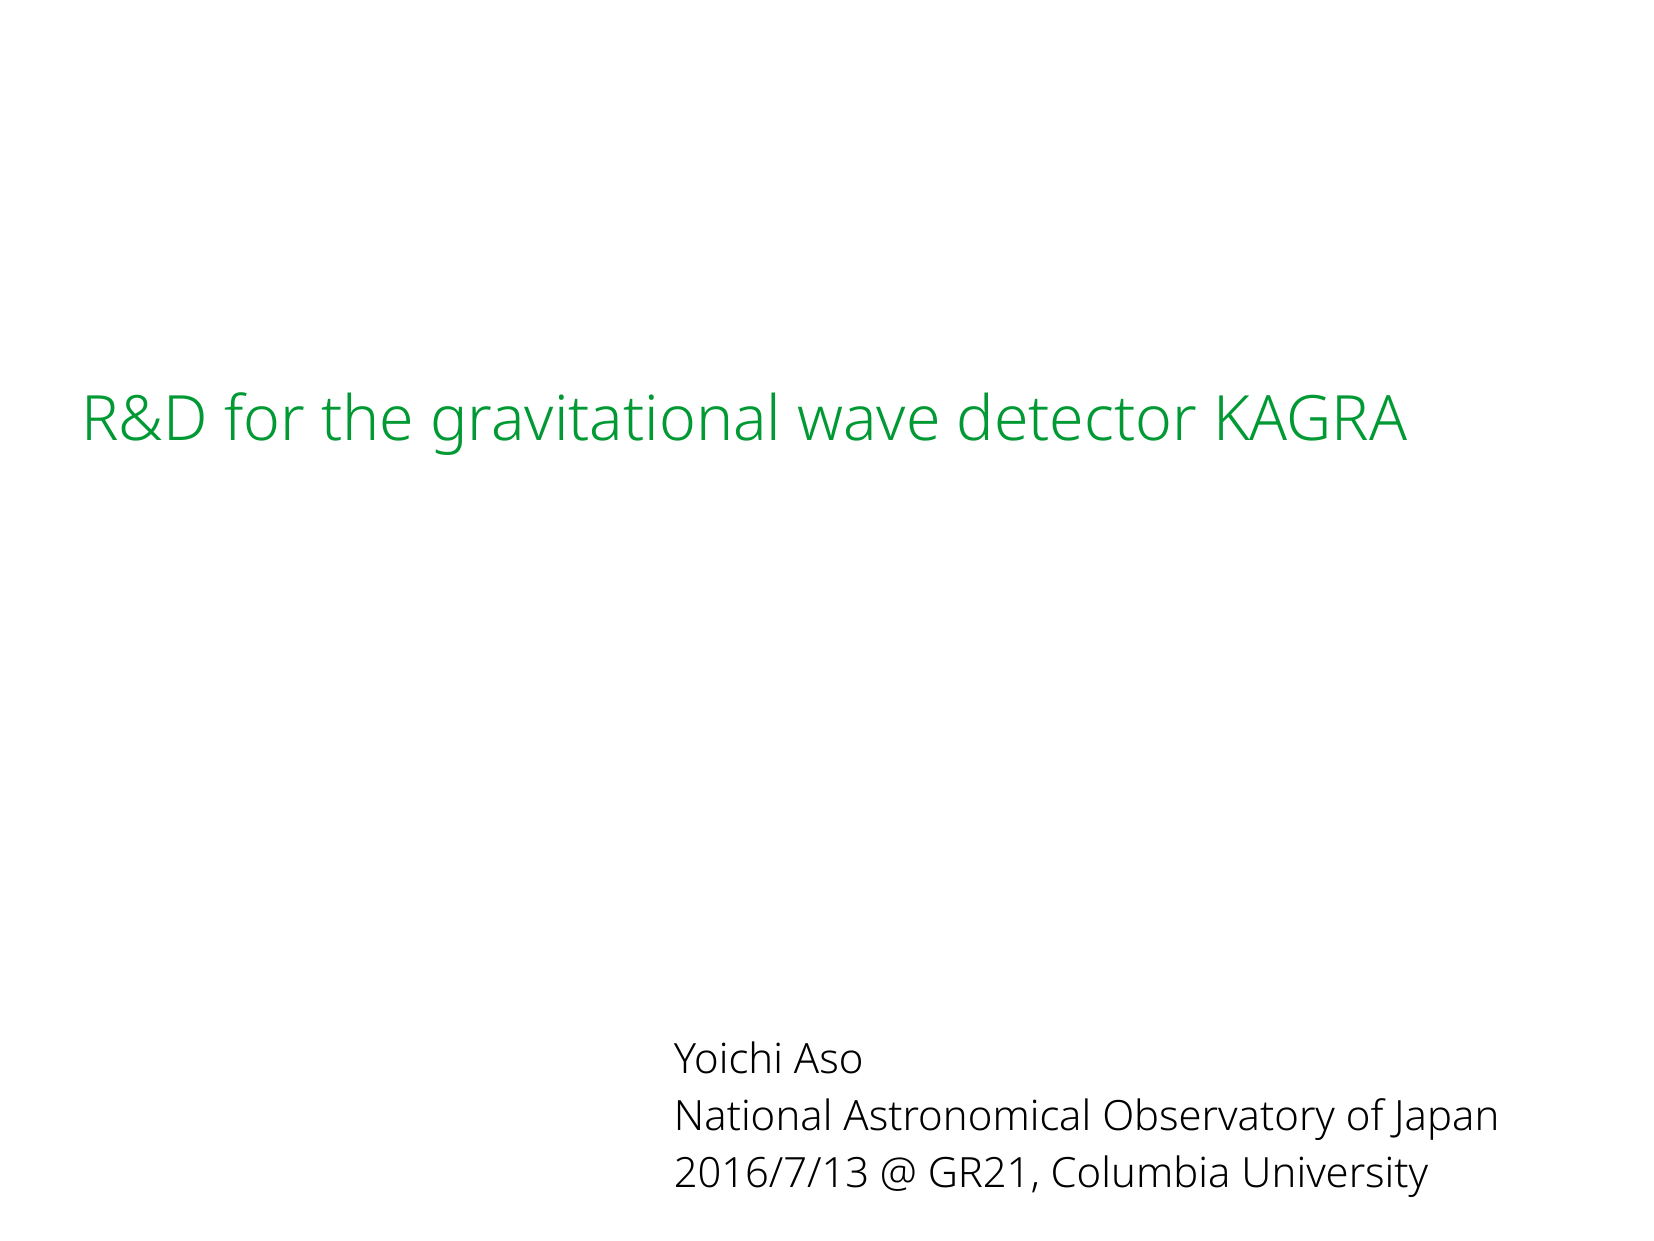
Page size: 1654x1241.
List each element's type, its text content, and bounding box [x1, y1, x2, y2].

text_box R&D for the gravitational wave detector KAGRA [66, 366, 1587, 459]
text_box Yoichi Aso National Astronomical Observatory of Japan 2016/7/13 @ GR21, Columbia University [659, 1021, 1607, 1191]
